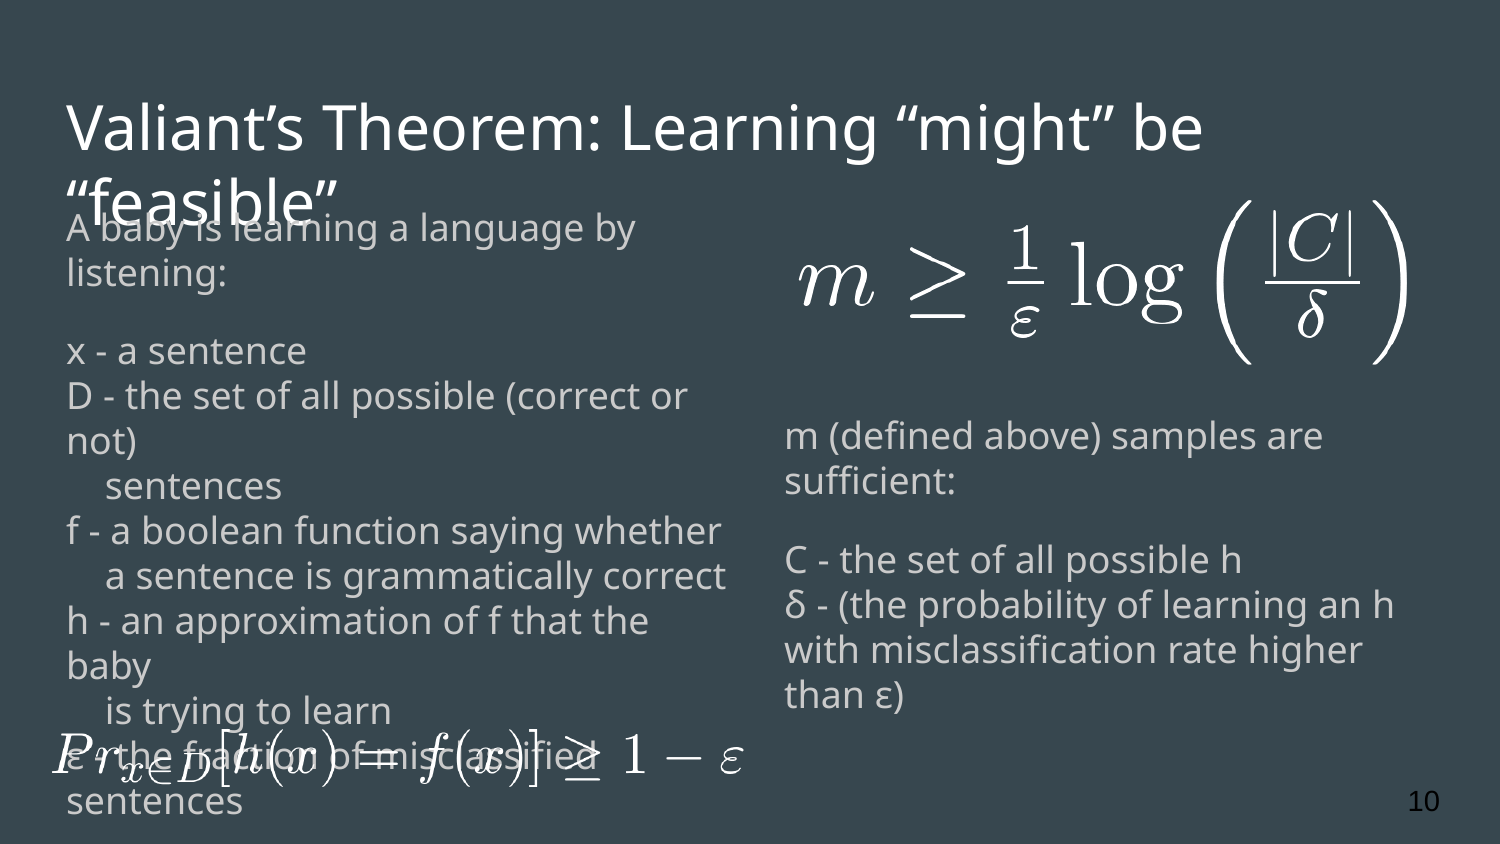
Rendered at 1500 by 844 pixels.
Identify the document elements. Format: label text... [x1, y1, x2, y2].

list A baby is learning a language by listening: x - a sentence D - the set of all possible (correct or not) sentences f - a boolean function saying whether a sentence is grammatically correct h - an approximation of f that the baby is trying to learn ε - the fraction of misclassified sentences [51, 189, 744, 729]
slide_number <number> [1392, 767, 1483, 833]
picture [51, 729, 744, 787]
picture [798, 200, 1407, 365]
list m (defined above) samples are sufficient: C - the set of all possible h δ - (the probability of learning an h with misclassification rate higher than ε) [769, 397, 1462, 758]
title Valiant’s Theorem: Learning “might” be “feasible” [51, 72, 1449, 167]
